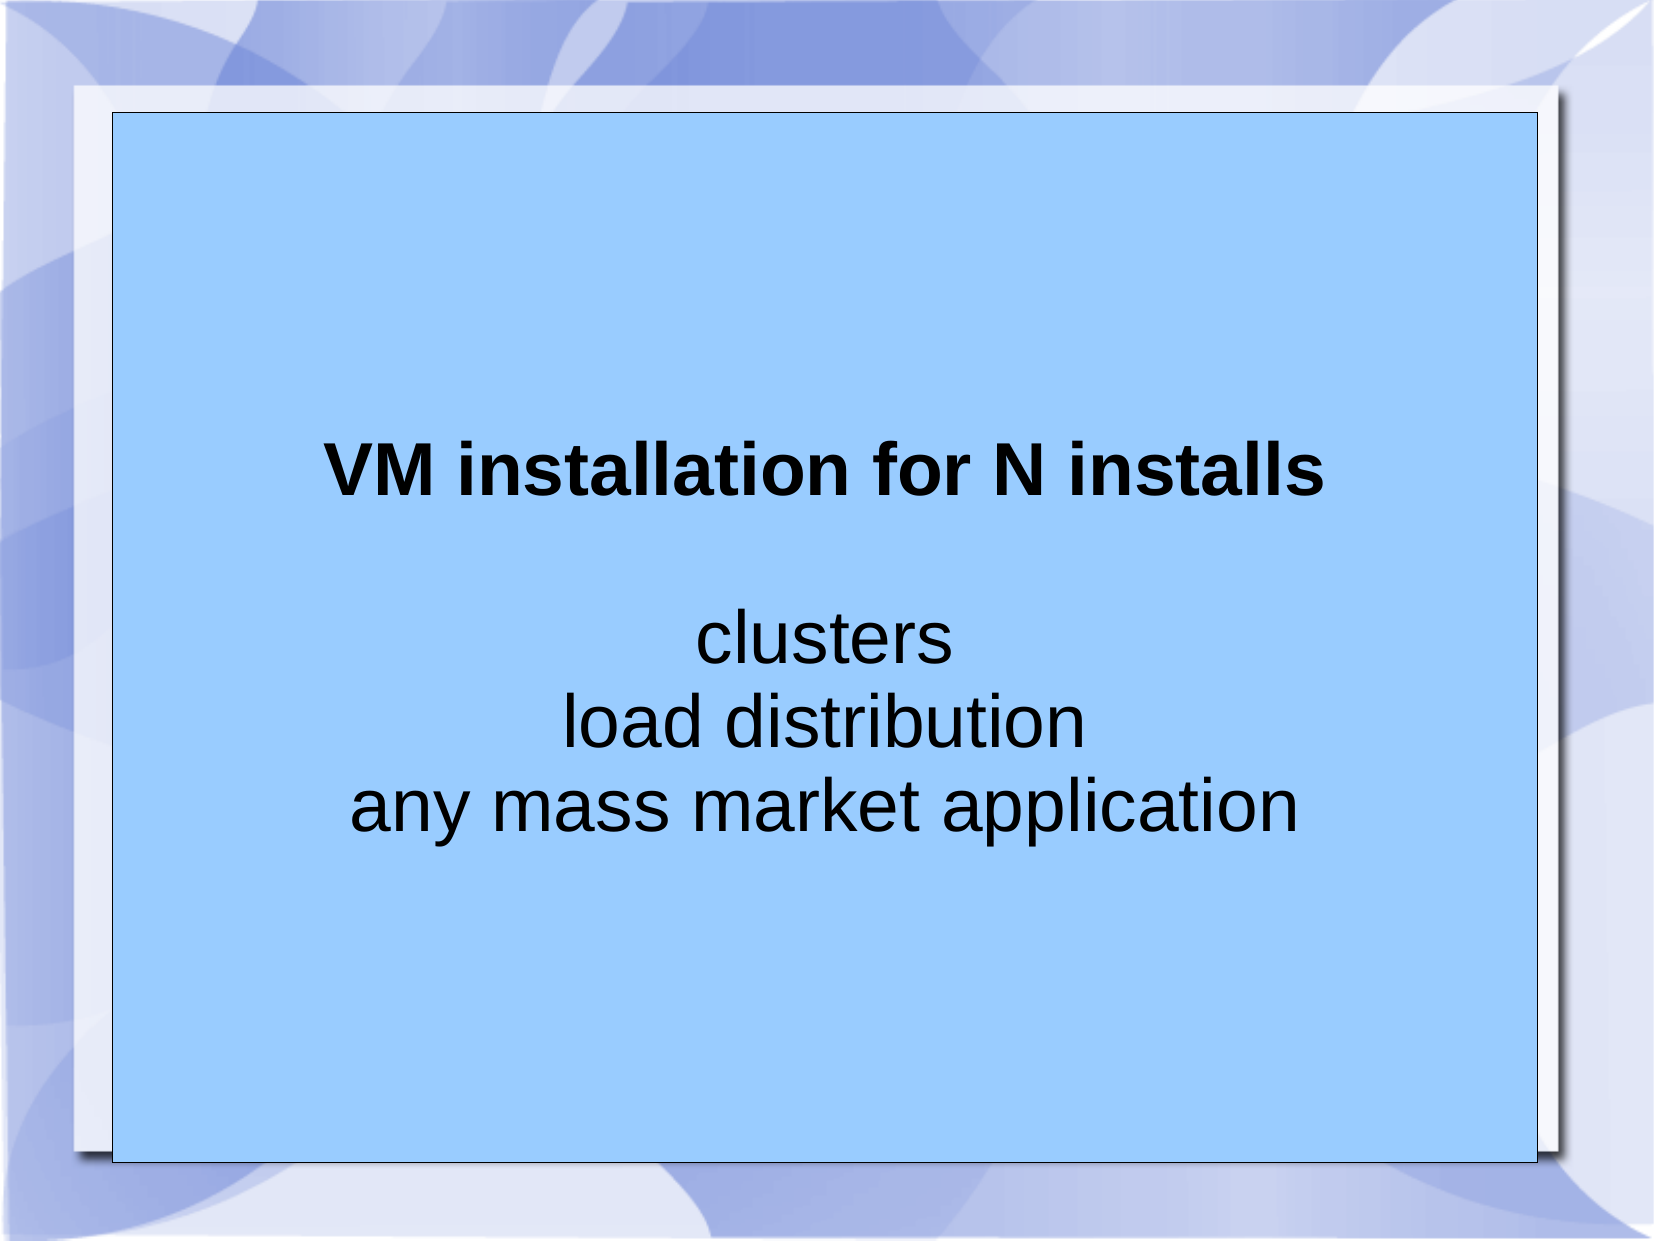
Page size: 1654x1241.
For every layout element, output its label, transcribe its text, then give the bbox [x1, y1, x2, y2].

picture [0, 0, 1654, 1241]
text_box VM installation for N installs clusters load distribution any mass market application [112, 112, 1538, 1163]
